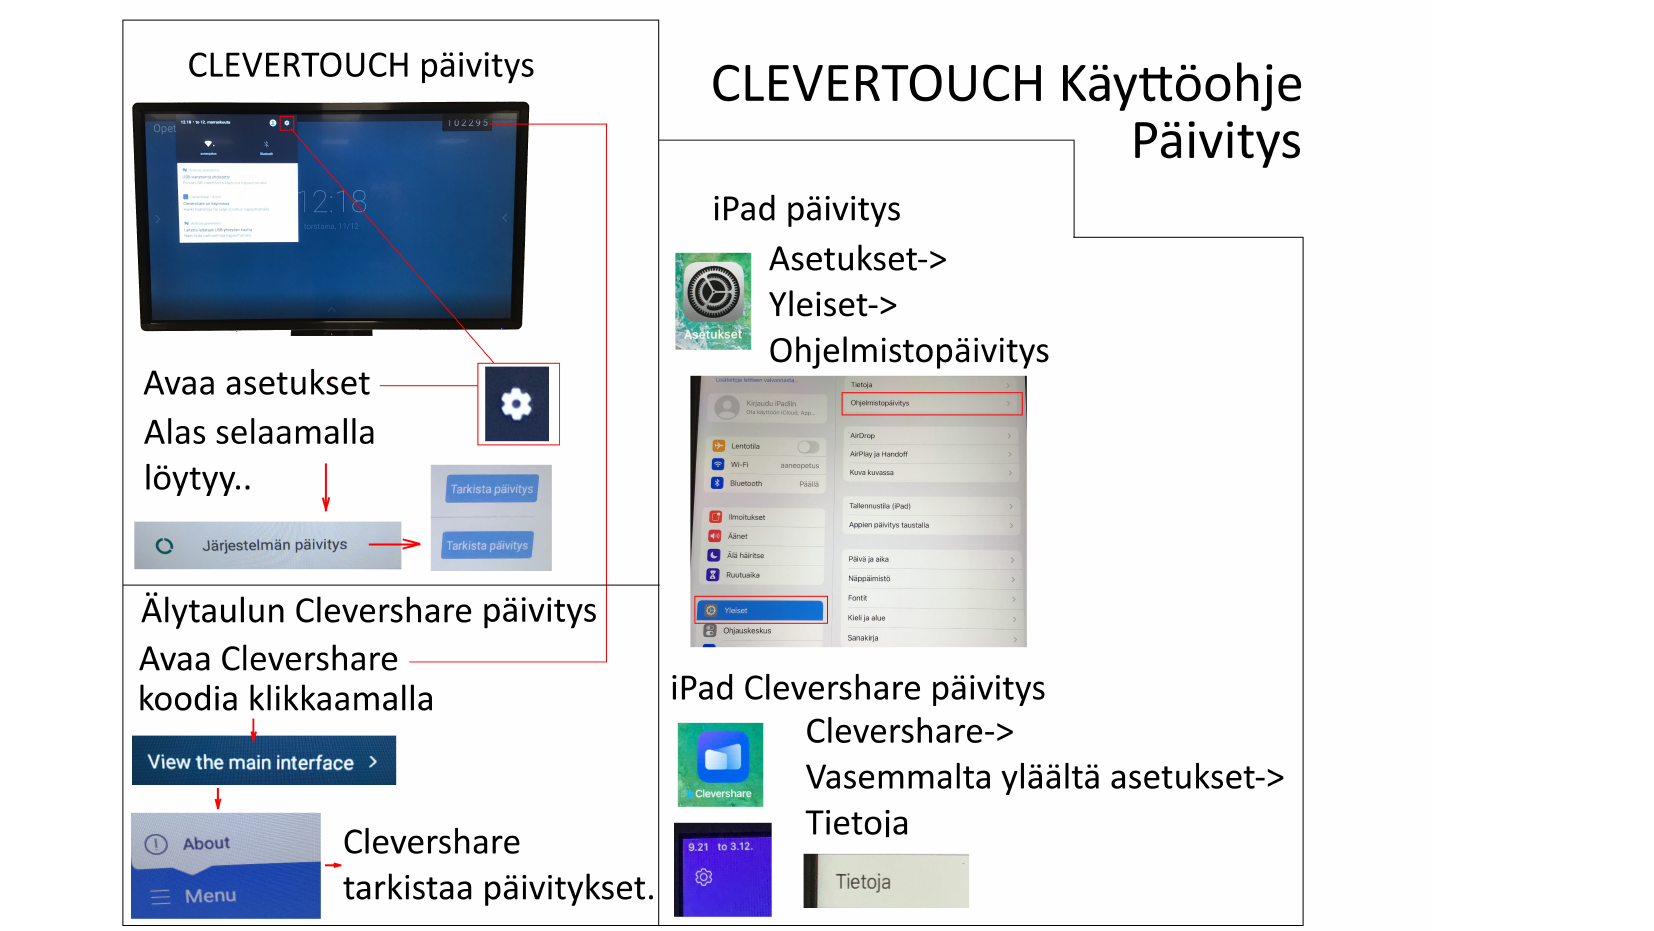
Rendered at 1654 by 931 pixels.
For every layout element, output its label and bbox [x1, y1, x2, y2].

picture [118, 0, 1434, 931]
